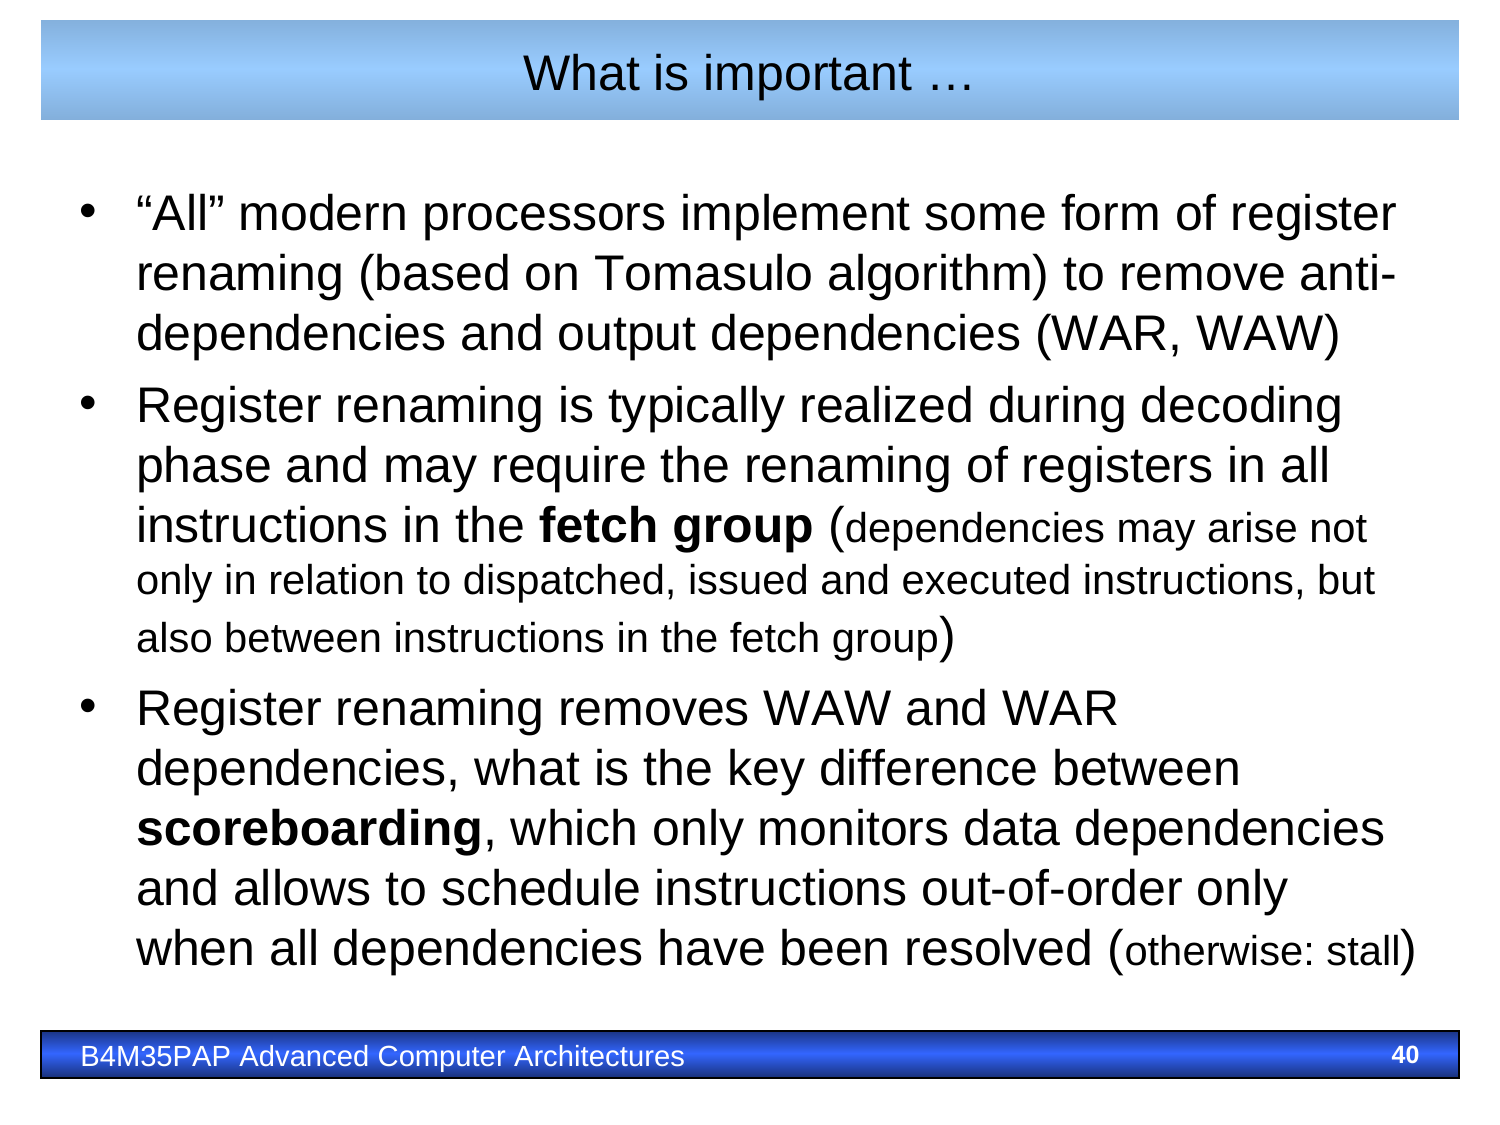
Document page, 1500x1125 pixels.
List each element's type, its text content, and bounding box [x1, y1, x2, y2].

list “All” modern processors implement some form of register renaming (based on Tomasulo algorithm) to remove anti-dependencies and output dependencies (WAR, WAW) Register renaming is typically realized during decoding phase and may require the renaming of registers in all instructions in the fetch group (dependencies may arise not only in relation to dispatched, issued and executed instructions, but also between instructions in the fetch group) Register renaming removes WAW and WAR dependencies, what is the key difference between scoreboarding, which only monitors data dependencies and allows to schedule instructions out-of-order only when all dependencies have been resolved (otherwise: stall) [64, 172, 1436, 1000]
title What is important … [41, 20, 1459, 120]
